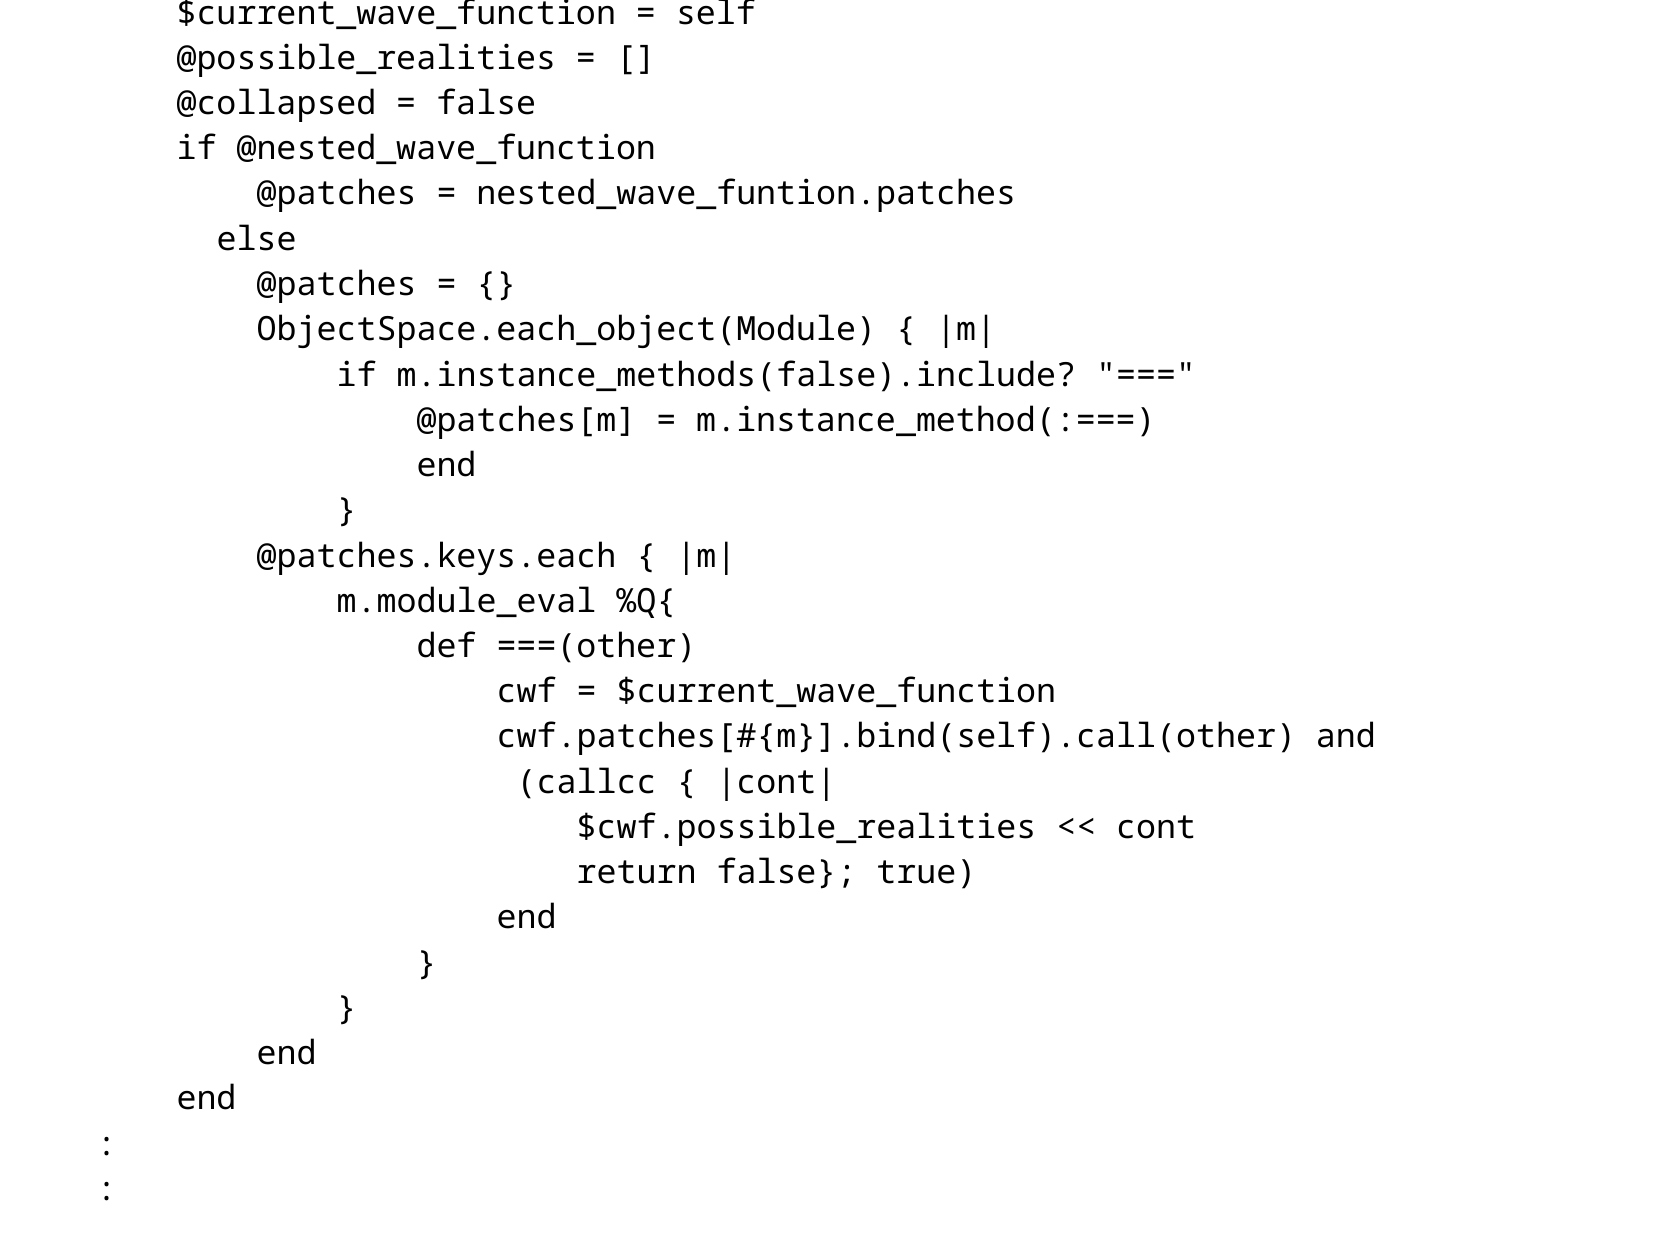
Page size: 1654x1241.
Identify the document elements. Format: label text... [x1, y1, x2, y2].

text_box class A_wave_function attr_reader :possible_realities,:nested_wave_function,:patches, :collapsed def initialize @nested_wave_function = $current_wave_function $current_wave_function = self @possible_realities = [] @collapsed = false if @nested_wave_function @patches = nested_wave_funtion.patches else @patches = {} ObjectSpace.each_object(Module) { |m| if m.instance_methods(false).include? "===" @patches[m] = m.instance_method(:===) end } @patches.keys.each { |m| m.module_eval %Q{ def ===(other) cwf = $current_wave_function cwf.patches[#{m}].bind(self).call(other) and (callcc { |cont| $cwf.possible_realities << cont return false}; true) end } } end end : : [1, 0, 1651, 1241]
